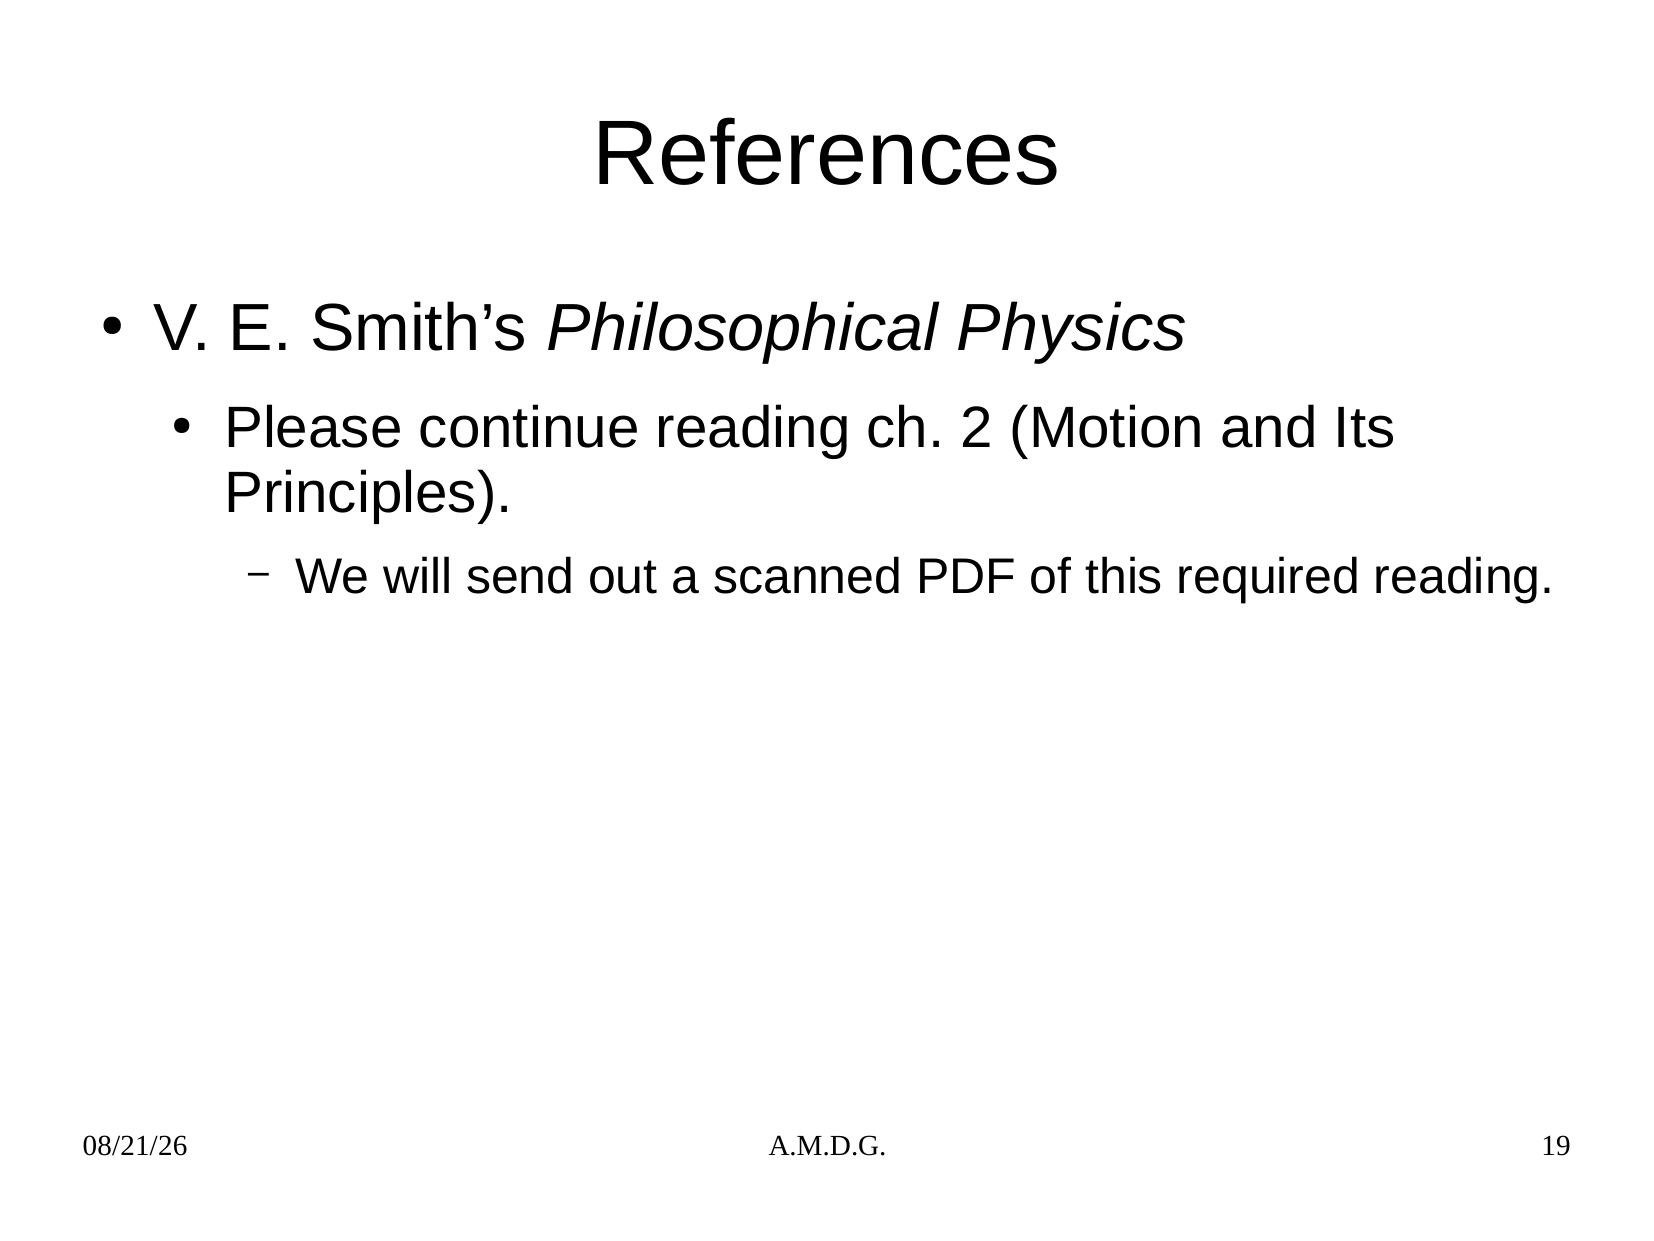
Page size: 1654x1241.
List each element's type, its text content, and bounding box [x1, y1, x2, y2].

title References [82, 49, 1571, 257]
list V. E. Smith’s Philosophical Physics Please continue reading ch. 2 (Motion and Its Principles). We will send out a scanned PDF of this required reading. [82, 290, 1571, 1109]
